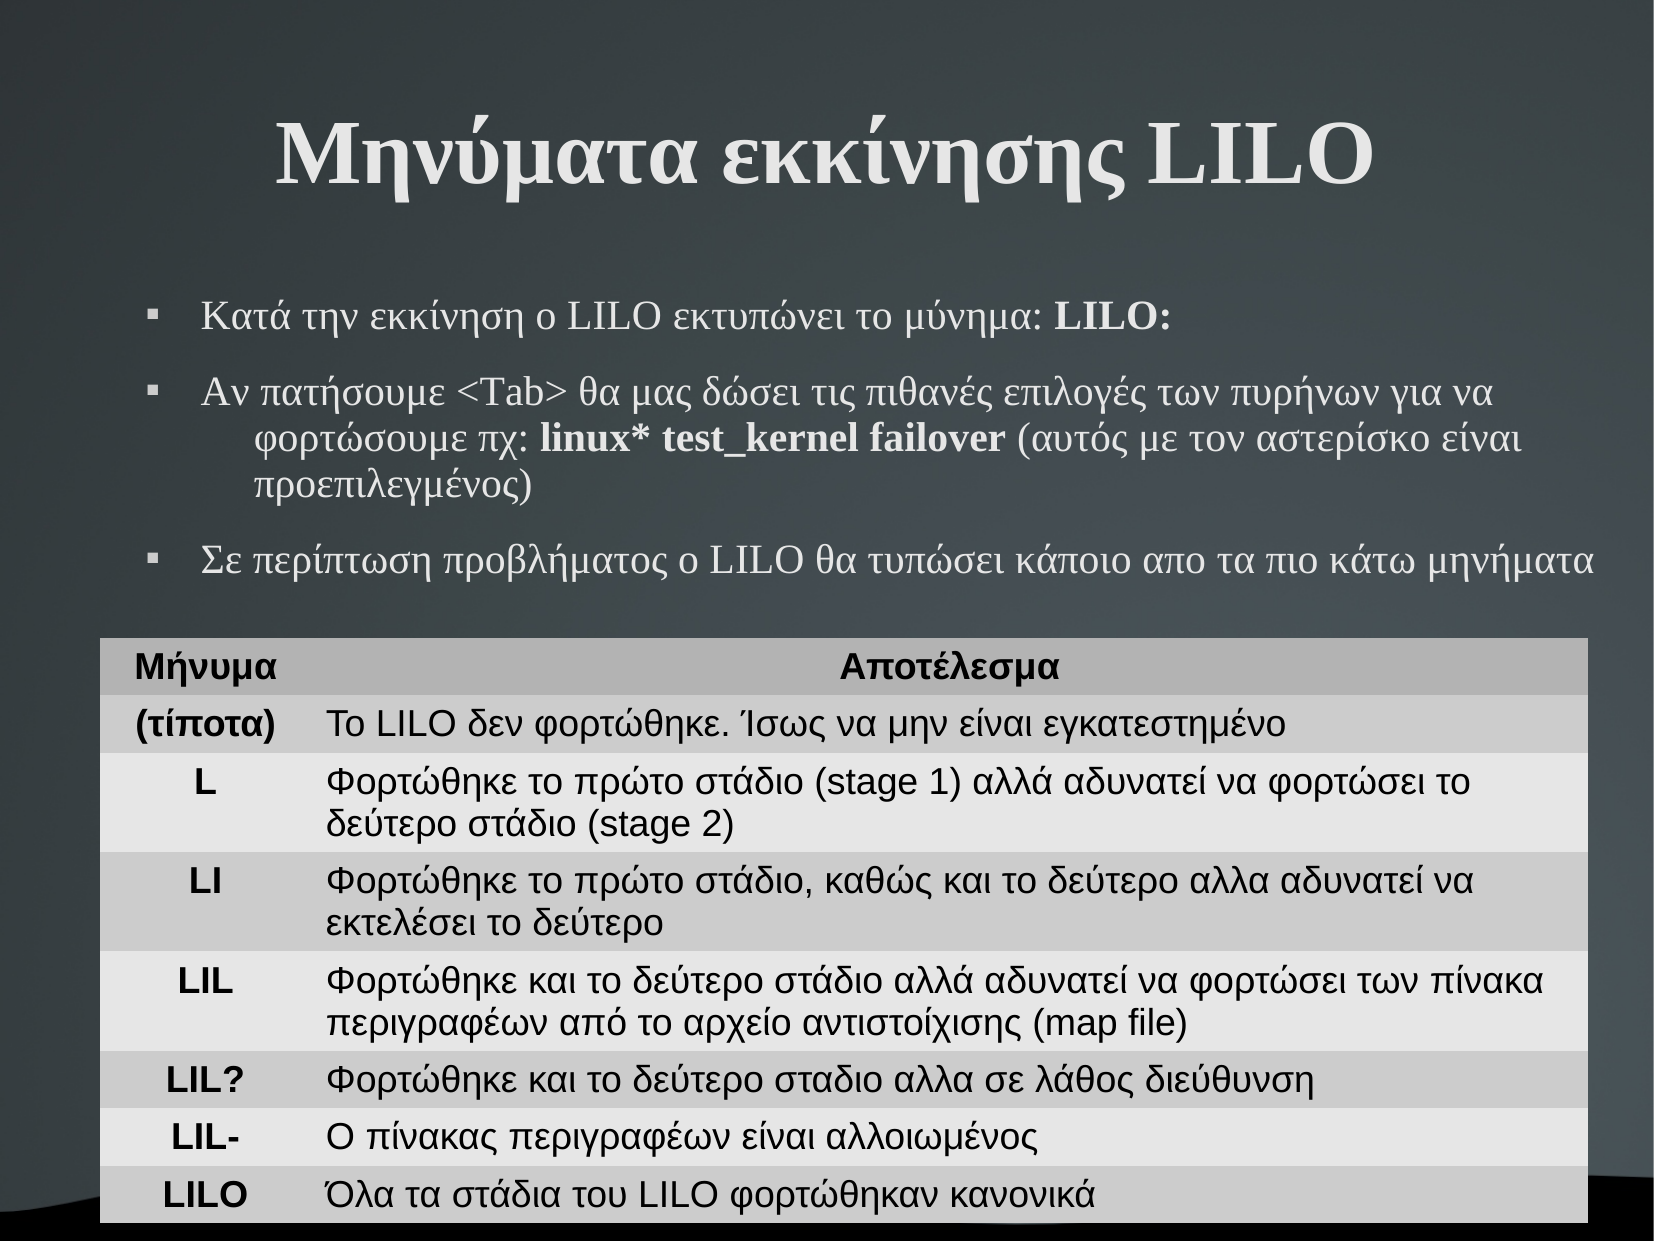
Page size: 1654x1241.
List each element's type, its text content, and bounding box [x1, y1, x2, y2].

table_cell Φορτώθηκε και το δεύτερο σταδιο αλλα σε λάθος διεύθυνση [311, 1051, 1588, 1108]
table_cell L [100, 753, 311, 852]
table_cell LIL? [100, 1051, 311, 1108]
table_cell Ο πίνακας περιγραφέων είναι αλλοιωμένος [311, 1108, 1588, 1166]
table_cell Φορτώθηκε και το δεύτερο στάδιο αλλά αδυνατεί να φορτώσει των πίνακα περιγραφέων από το αρχείο αντιστοίχισης (map file) [311, 951, 1588, 1051]
table_cell LILO [100, 1166, 311, 1223]
table_cell Όλα τα στάδια του LILO φορτώθηκαν κανονικά [311, 1166, 1588, 1223]
list Κατά την εκκίνηση ο LILO εκτυπώνει το μύνημα: LILO: Αν πατήσουμε <Tab> θα μας δώσει τις πιθανές επιλογές των πυρήνων για να φορτώσουμε πχ: linux* test_kernel failover (αυτός με τον αστερίσκο είναι προεπιλεγμένος) Σε περίπτωση προβλήματος ο LILO θα τυπώσει κάποιο απο τα πιο κάτω μηνήματα [111, 291, 1601, 683]
table_cell LI [100, 852, 311, 951]
title Μηνύματα εκκίνησης LILO [82, 49, 1571, 257]
table_cell Το LILO δεν φορτώθηκε. Ίσως να μην είναι εγκατεστημένο [311, 695, 1588, 753]
table_cell LIL [100, 951, 311, 1051]
picture [0, 0, 1654, 1241]
table_cell Φορτώθηκε το πρώτο στάδιο, καθώς και το δεύτερο αλλα αδυνατεί να εκτελέσει το δεύτερο [311, 852, 1588, 951]
table_cell LIL- [100, 1108, 311, 1166]
table_cell (τίποτα) [100, 695, 311, 753]
table_header Μήνυμα [100, 638, 311, 695]
table_header Αποτέλεσμα [311, 683, 1588, 695]
table_cell Φορτώθηκε το πρώτο στάδιο (stage 1) αλλά αδυνατεί να φορτώσει το δεύτερο στάδιο (stage 2) [311, 753, 1588, 852]
